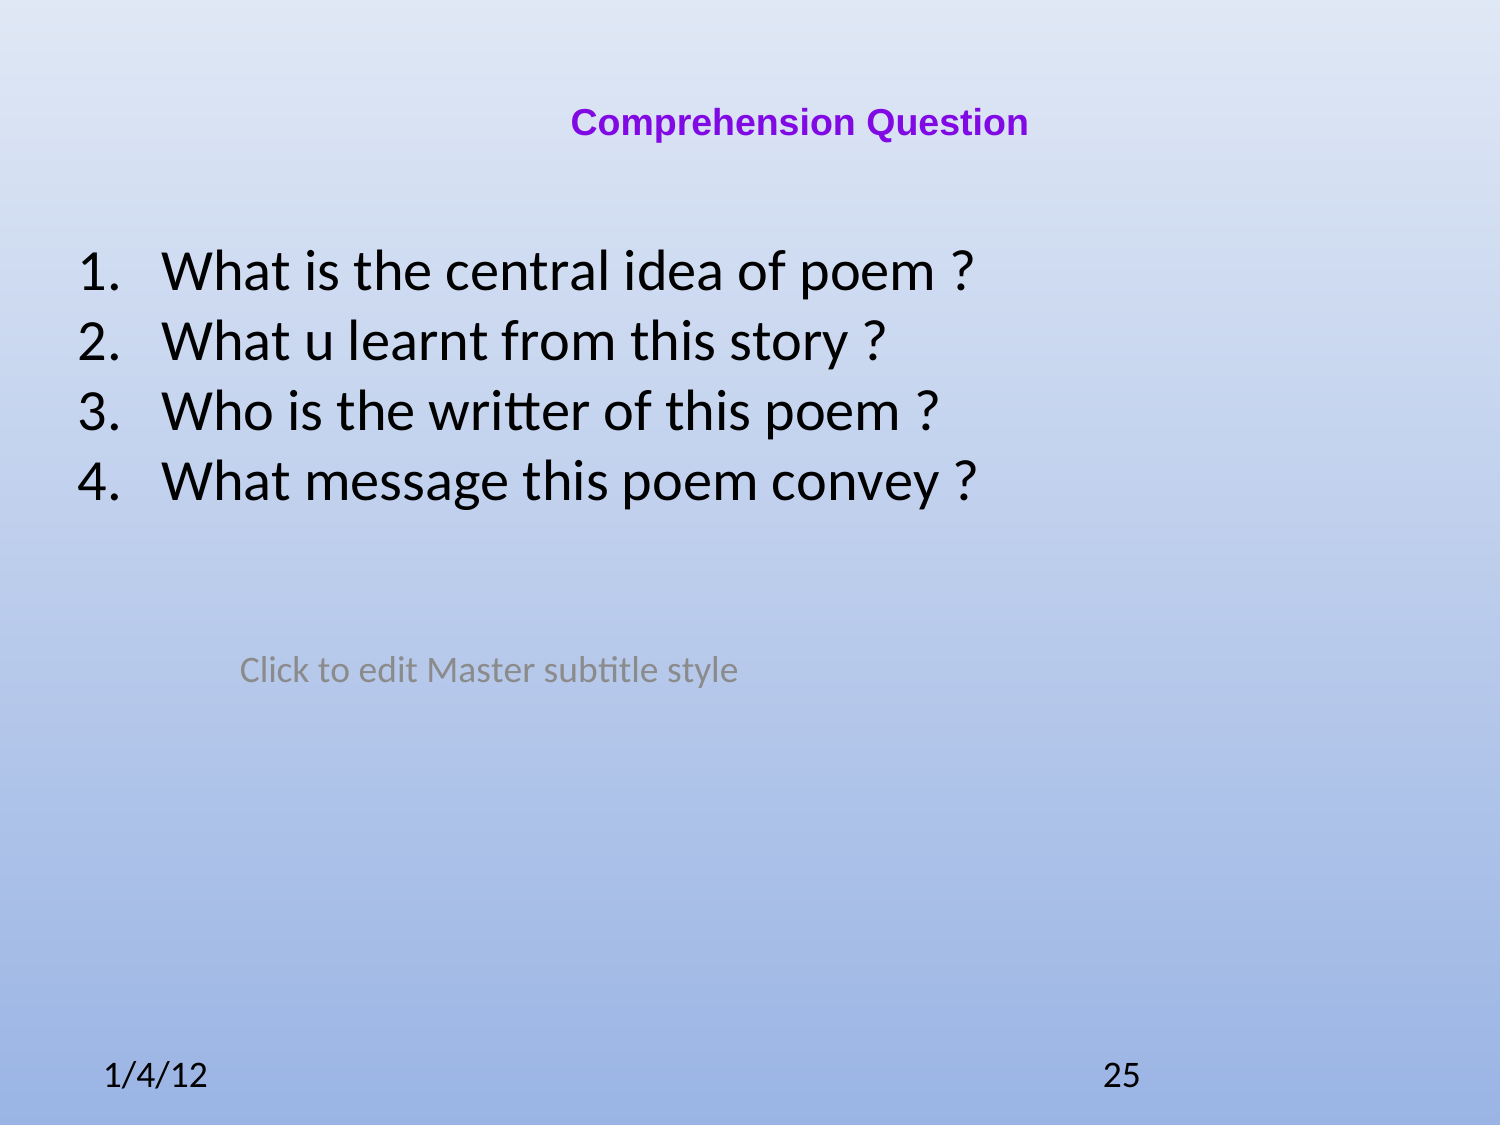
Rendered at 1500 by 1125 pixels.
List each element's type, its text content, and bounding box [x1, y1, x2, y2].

text_box What is the central idea of poem ? What u learnt from this story ? Who is the writter of this poem ? What message this poem convey ? [62, 224, 1388, 763]
text_box Comprehension Question [162, 0, 1438, 242]
